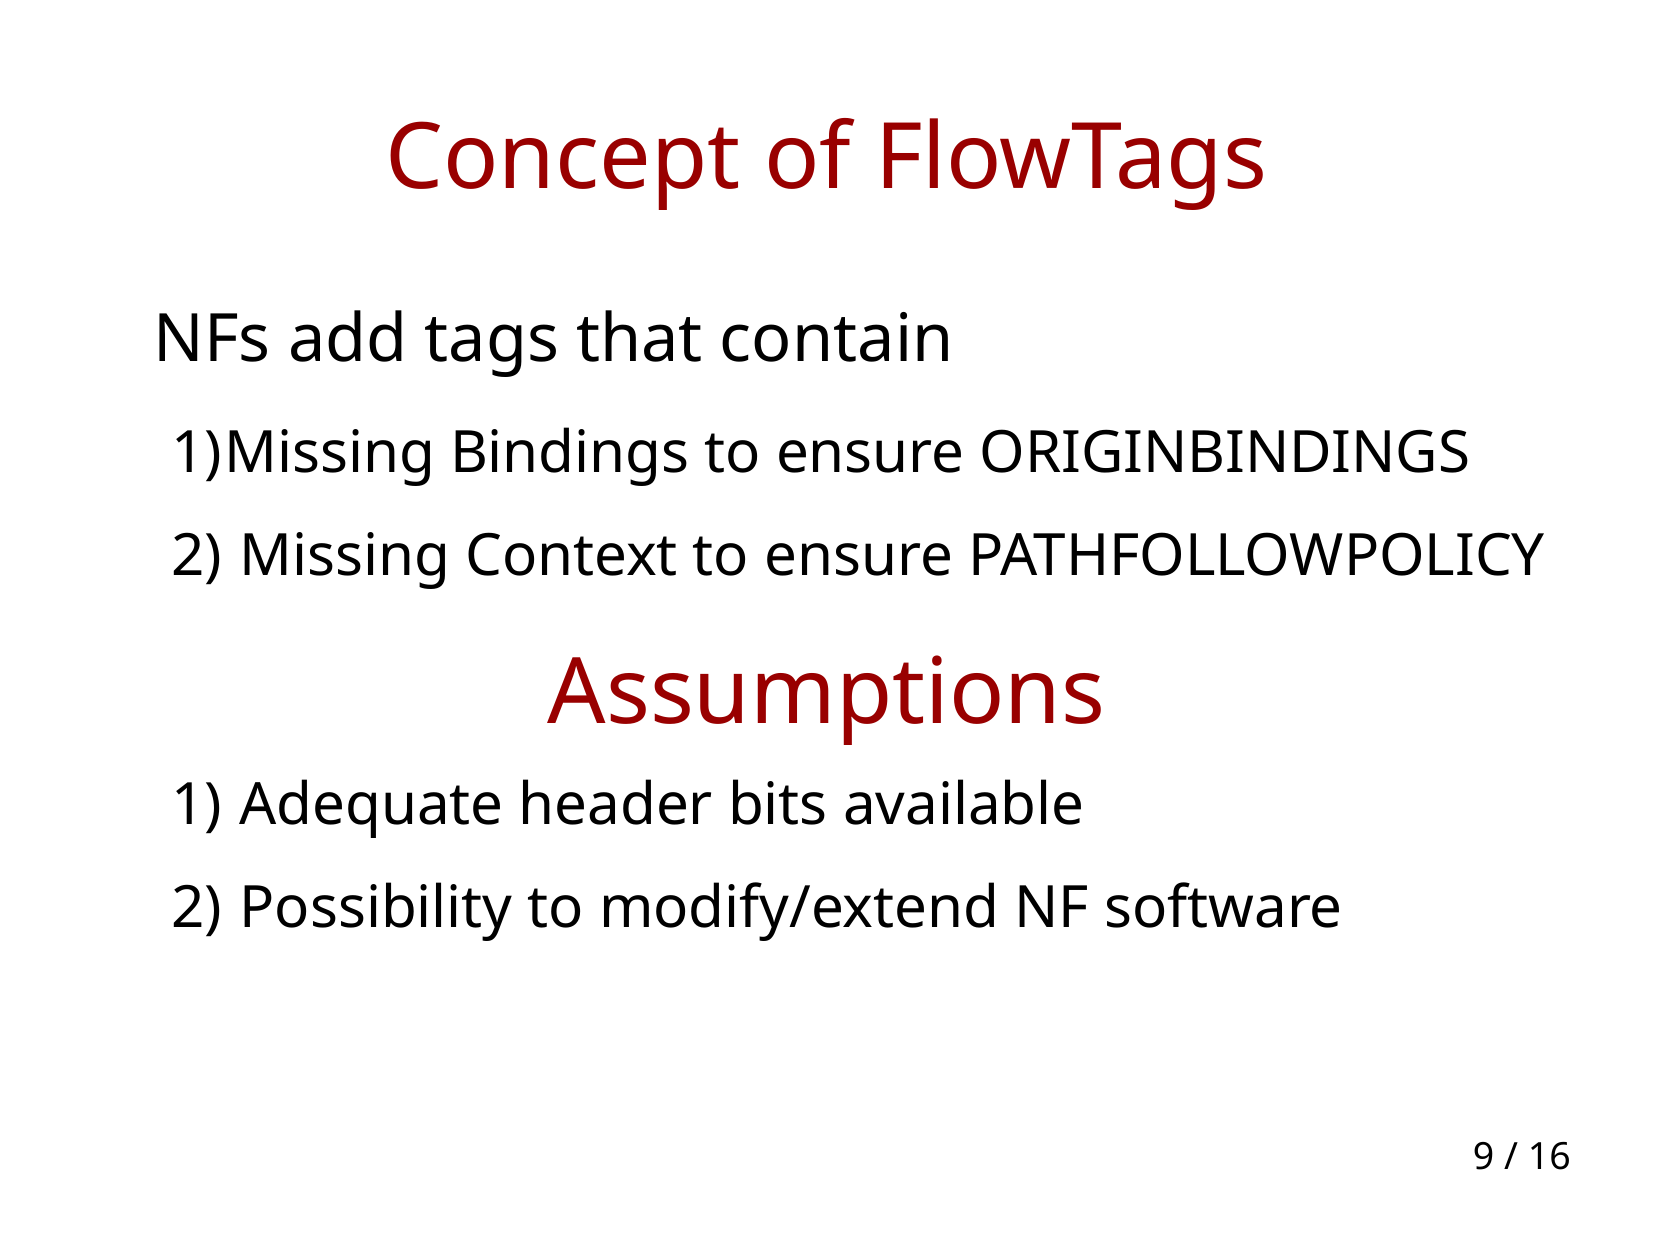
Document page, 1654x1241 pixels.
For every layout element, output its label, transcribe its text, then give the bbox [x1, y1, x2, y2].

list Adequate header bits available Possibility to modify/extend NF software [82, 762, 1571, 1075]
title Assumptions [82, 584, 1571, 762]
title Concept of FlowTags [82, 49, 1571, 257]
list NFs add tags that contain Missing Bindings to ensure ORIGINBINDINGS Missing Context to ensure PATHFOLLOWPOLICY [82, 290, 1571, 584]
